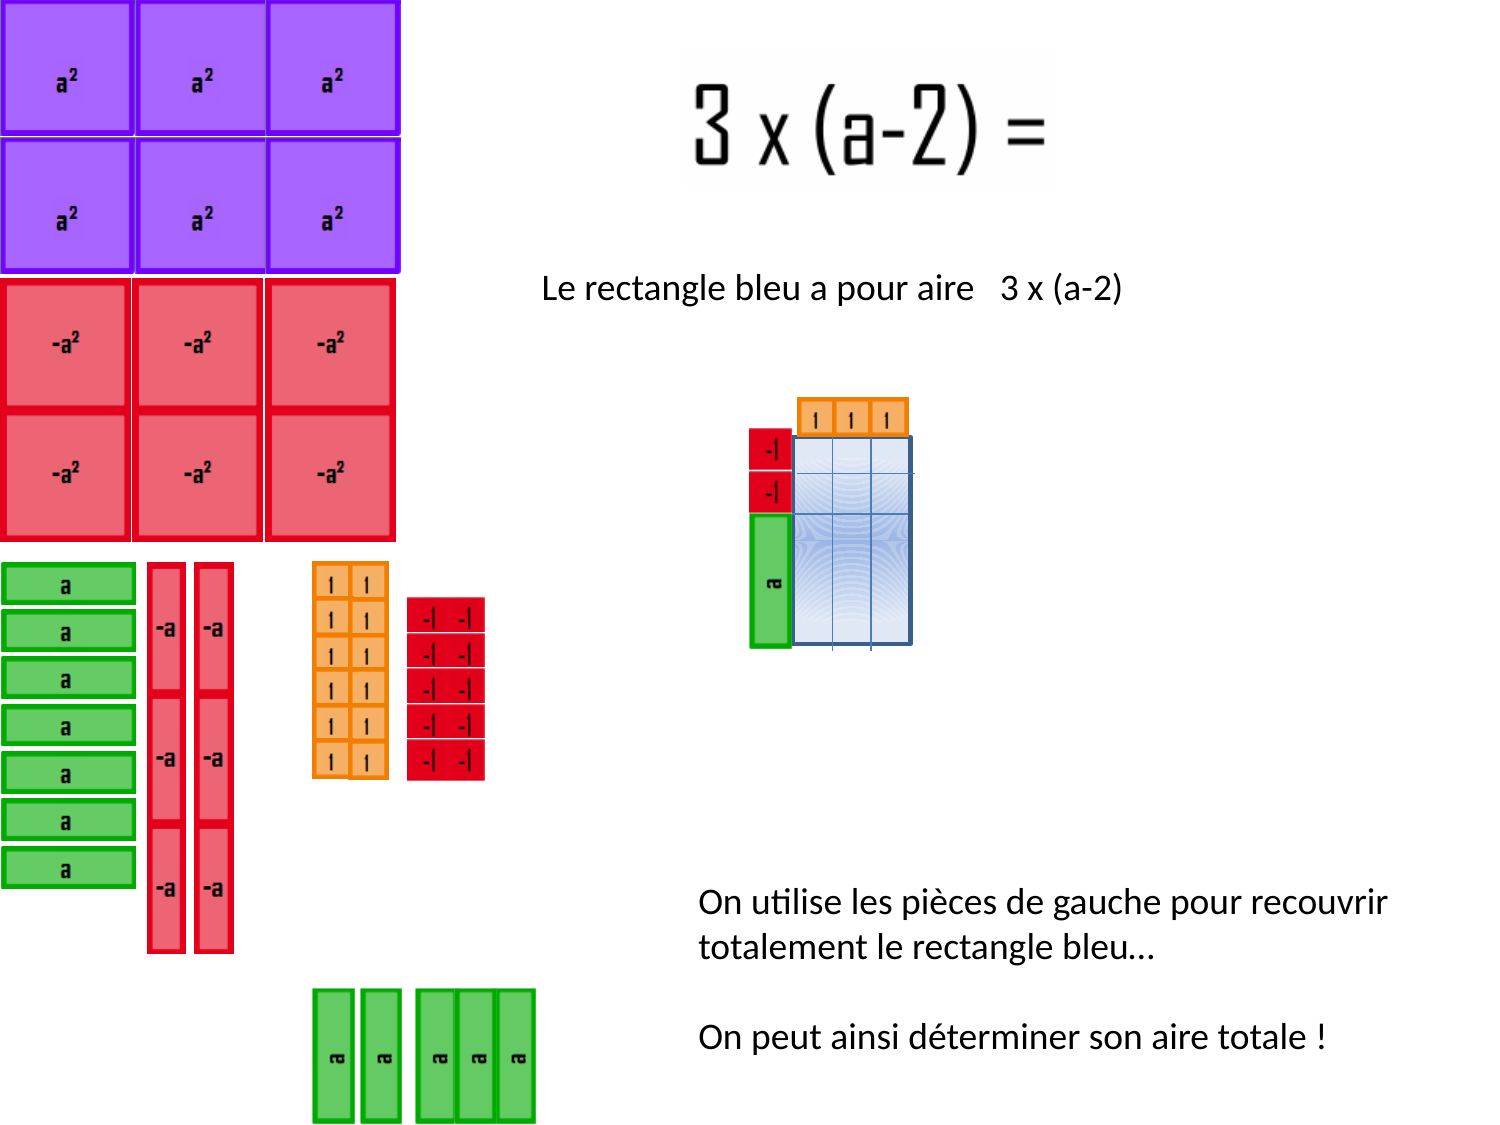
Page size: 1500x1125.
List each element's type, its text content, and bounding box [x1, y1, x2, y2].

picture [0, 609, 136, 652]
text_box [872, 474, 911, 644]
text_box Le rectangle bleu a pour aire 3 x (a-2) [526, 255, 1139, 316]
picture [749, 427, 792, 650]
picture [0, 137, 401, 274]
picture [407, 596, 485, 782]
picture [0, 278, 131, 542]
text_box [833, 437, 911, 473]
picture [312, 989, 355, 1125]
text_box [833, 515, 870, 644]
picture [194, 562, 234, 954]
picture [0, 562, 136, 605]
picture [360, 989, 402, 1125]
text_box [792, 515, 832, 644]
picture [0, 656, 136, 699]
picture [147, 562, 186, 954]
picture [265, 278, 396, 542]
text_box [792, 437, 832, 513]
picture [0, 0, 401, 136]
picture [132, 278, 263, 542]
picture [667, 42, 1057, 189]
text_box On utilise les pièces de gauche pour recouvrir totalement le rectangle bleu… On peut ainsi déterminer son aire totale ! [683, 869, 1413, 1065]
picture [0, 798, 136, 841]
picture [797, 397, 909, 437]
picture [415, 989, 536, 1125]
picture [312, 561, 389, 780]
picture [0, 704, 136, 747]
text_box [833, 474, 870, 513]
picture [0, 751, 136, 794]
picture [0, 846, 136, 889]
